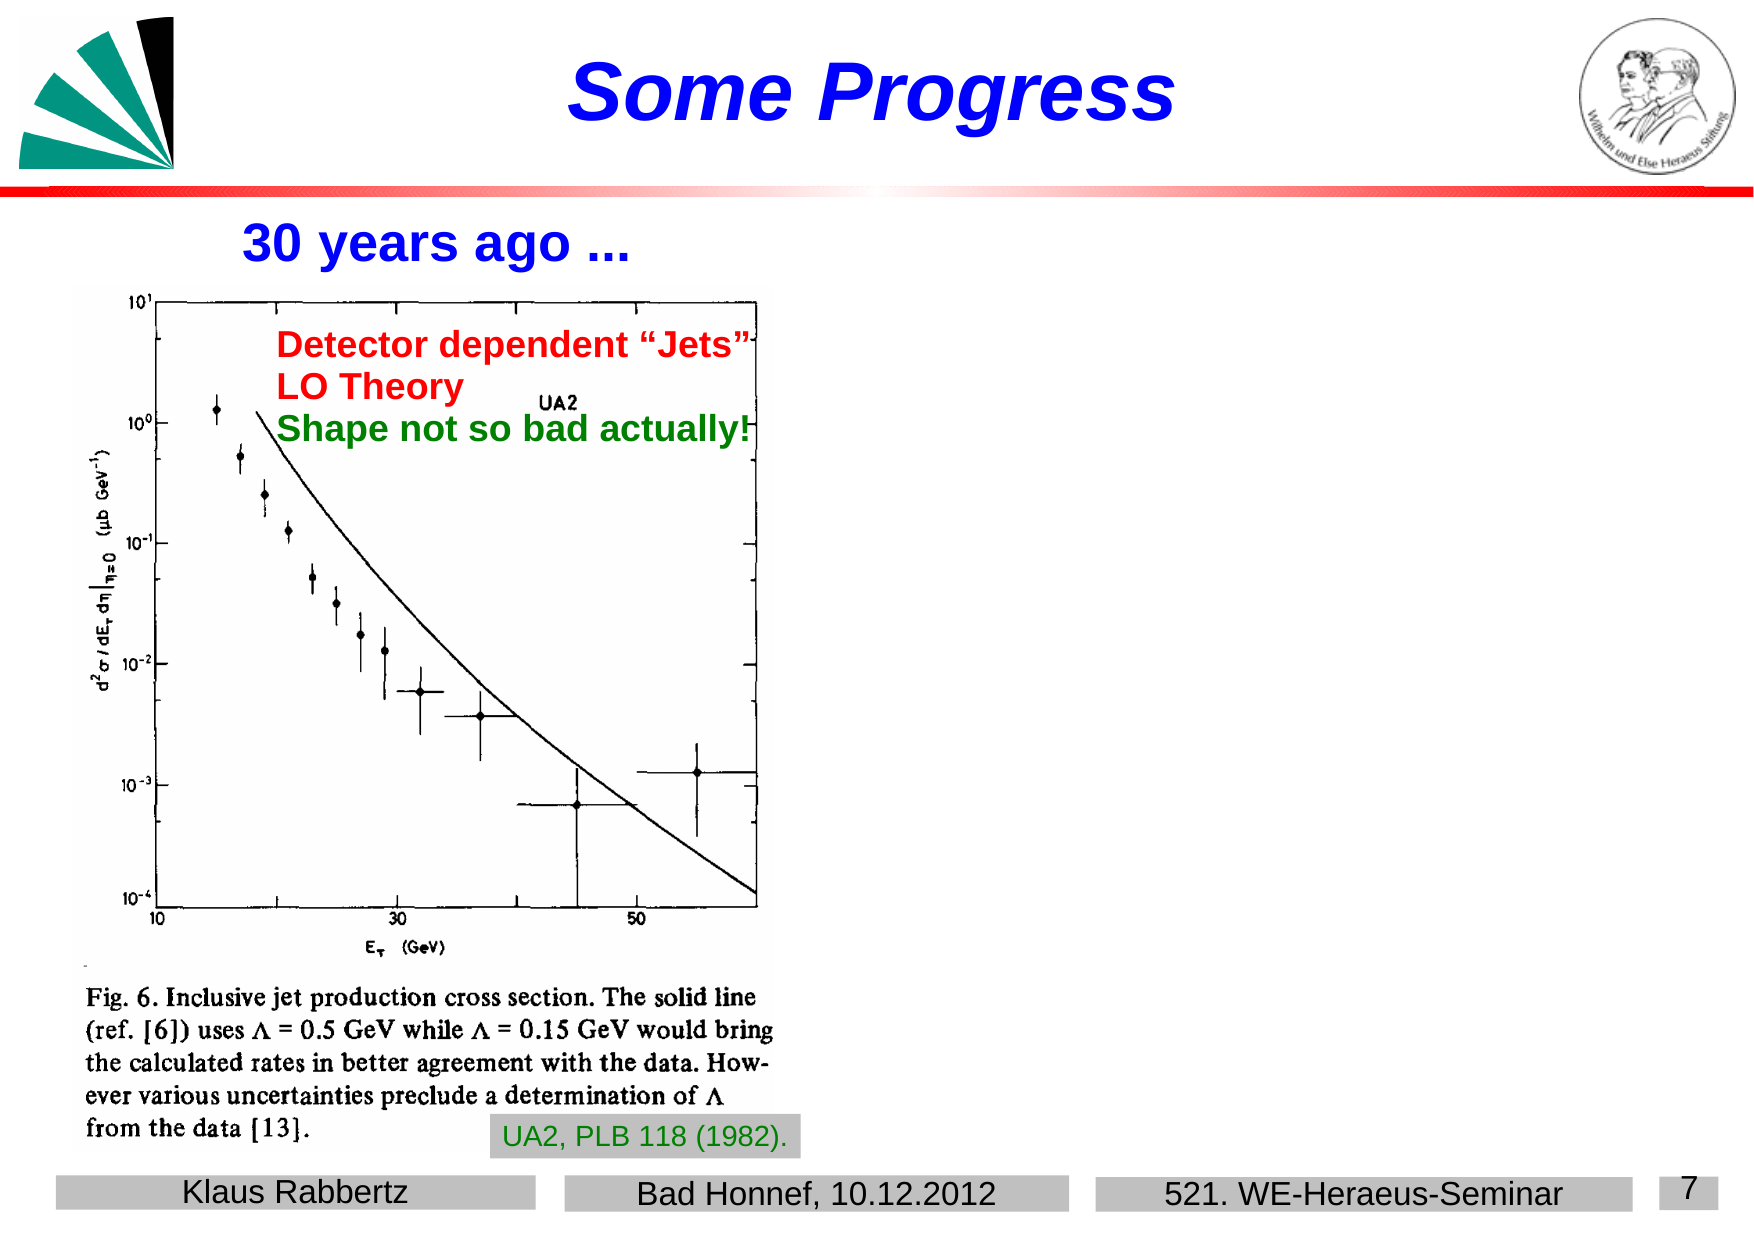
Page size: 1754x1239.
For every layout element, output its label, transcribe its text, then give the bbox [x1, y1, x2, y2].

picture [19, 17, 174, 171]
text_box UA2, PLB 118 (1982). [490, 1113, 801, 1159]
text_box 30 years ago ... [230, 206, 644, 279]
picture [1579, 18, 1736, 175]
title Some Progress [220, 0, 1525, 184]
text_box Detector dependent “Jets” LO Theory Shape not so bad actually! [264, 317, 764, 456]
picture [71, 286, 773, 1153]
